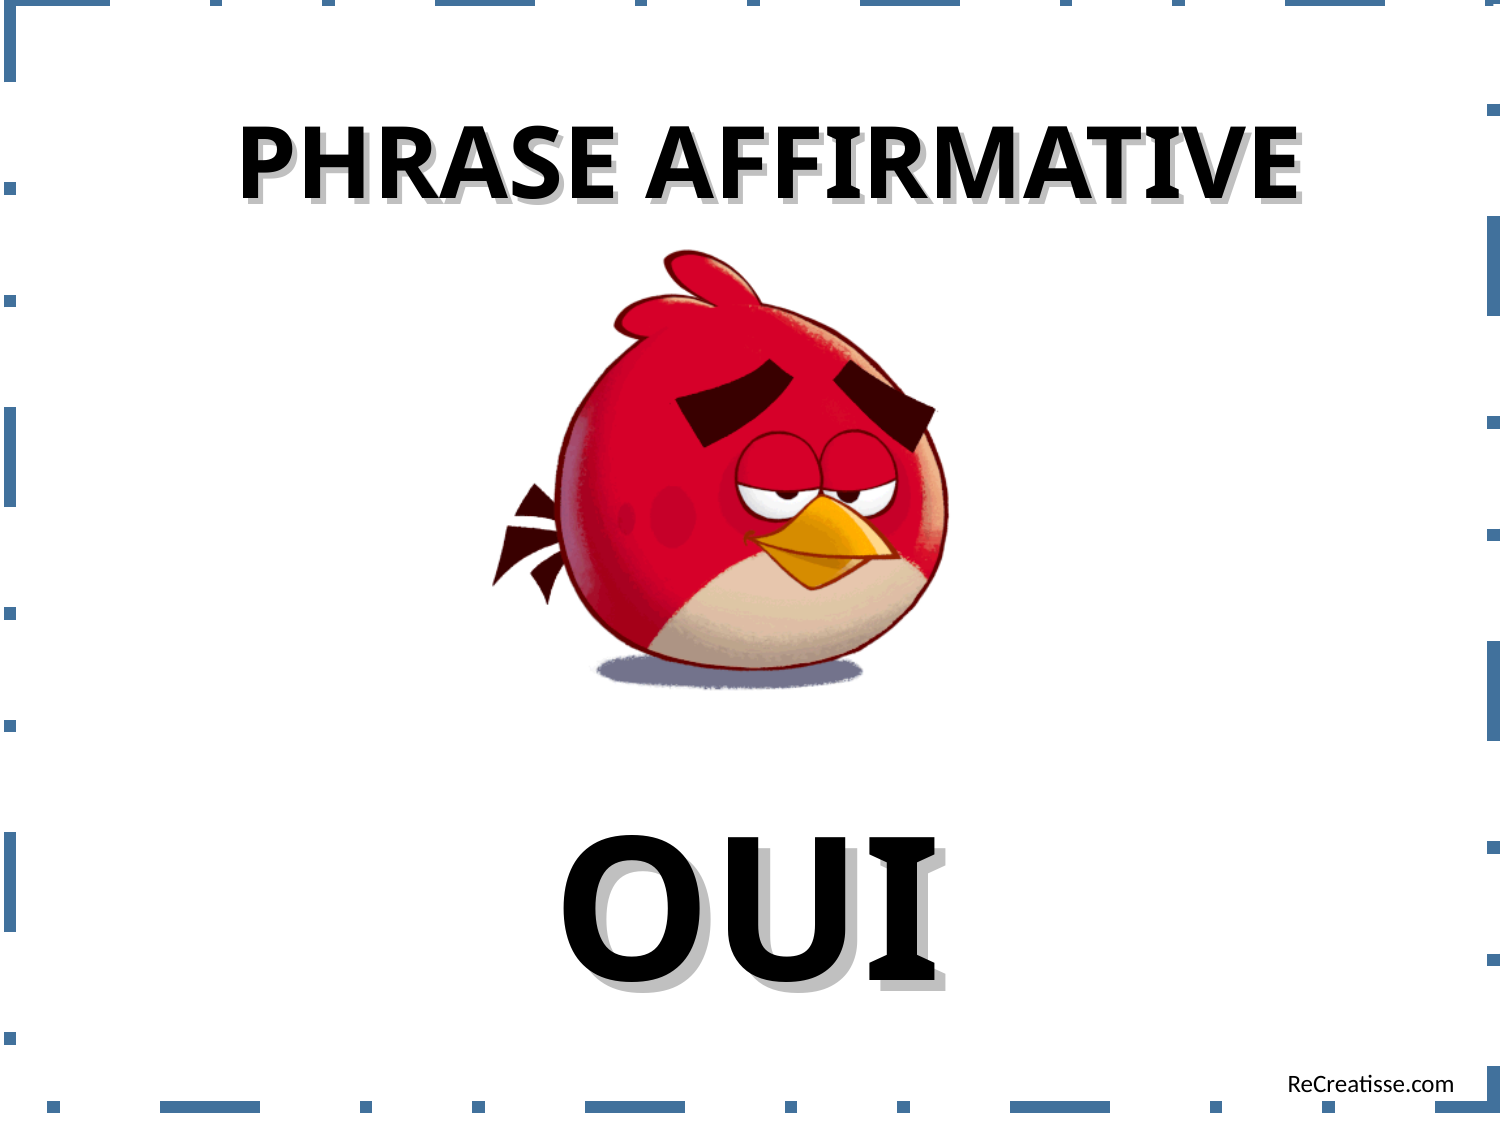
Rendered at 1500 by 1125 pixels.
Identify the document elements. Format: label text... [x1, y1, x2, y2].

picture [478, 226, 967, 705]
text_box ReCreatisse.com [1272, 1060, 1470, 1105]
text_box OUI [538, 773, 956, 1028]
text_box PHRASE AFFIRMATIVE [219, 91, 1345, 226]
